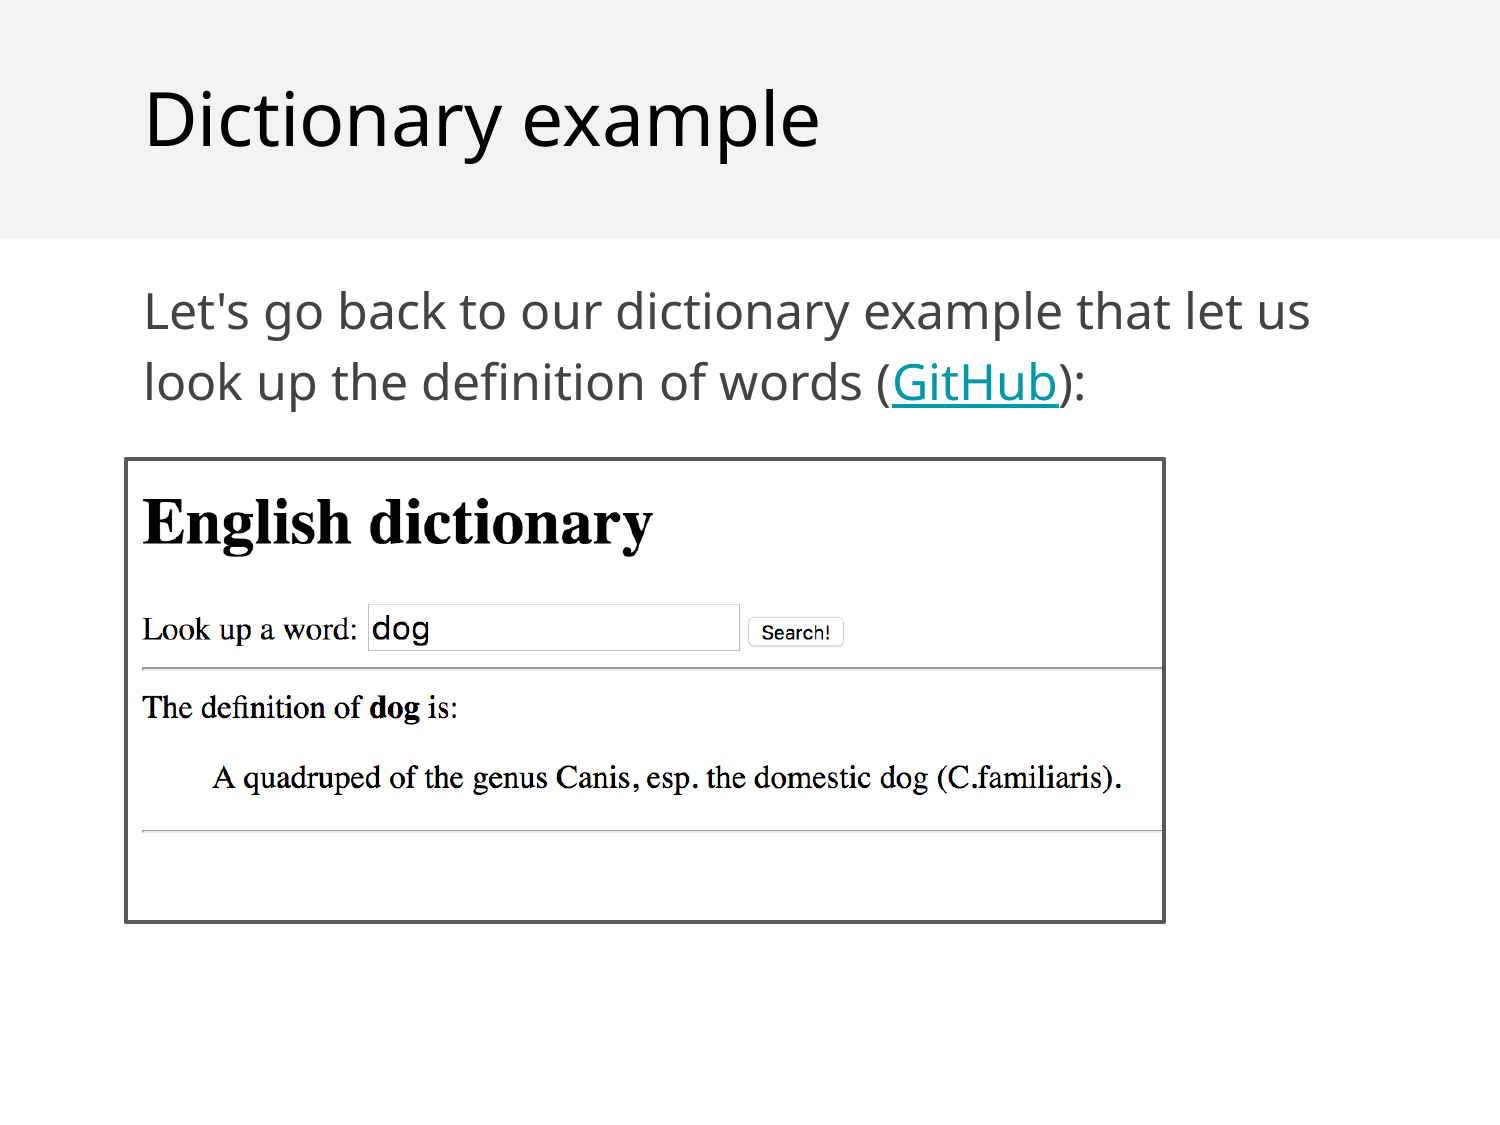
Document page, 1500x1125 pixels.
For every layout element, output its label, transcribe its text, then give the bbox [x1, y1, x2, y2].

picture [128, 461, 1162, 920]
list Let's go back to our dictionary example that let us look up the definition of words (GitHub): [128, 255, 1372, 436]
title Dictionary example [128, 56, 1372, 183]
